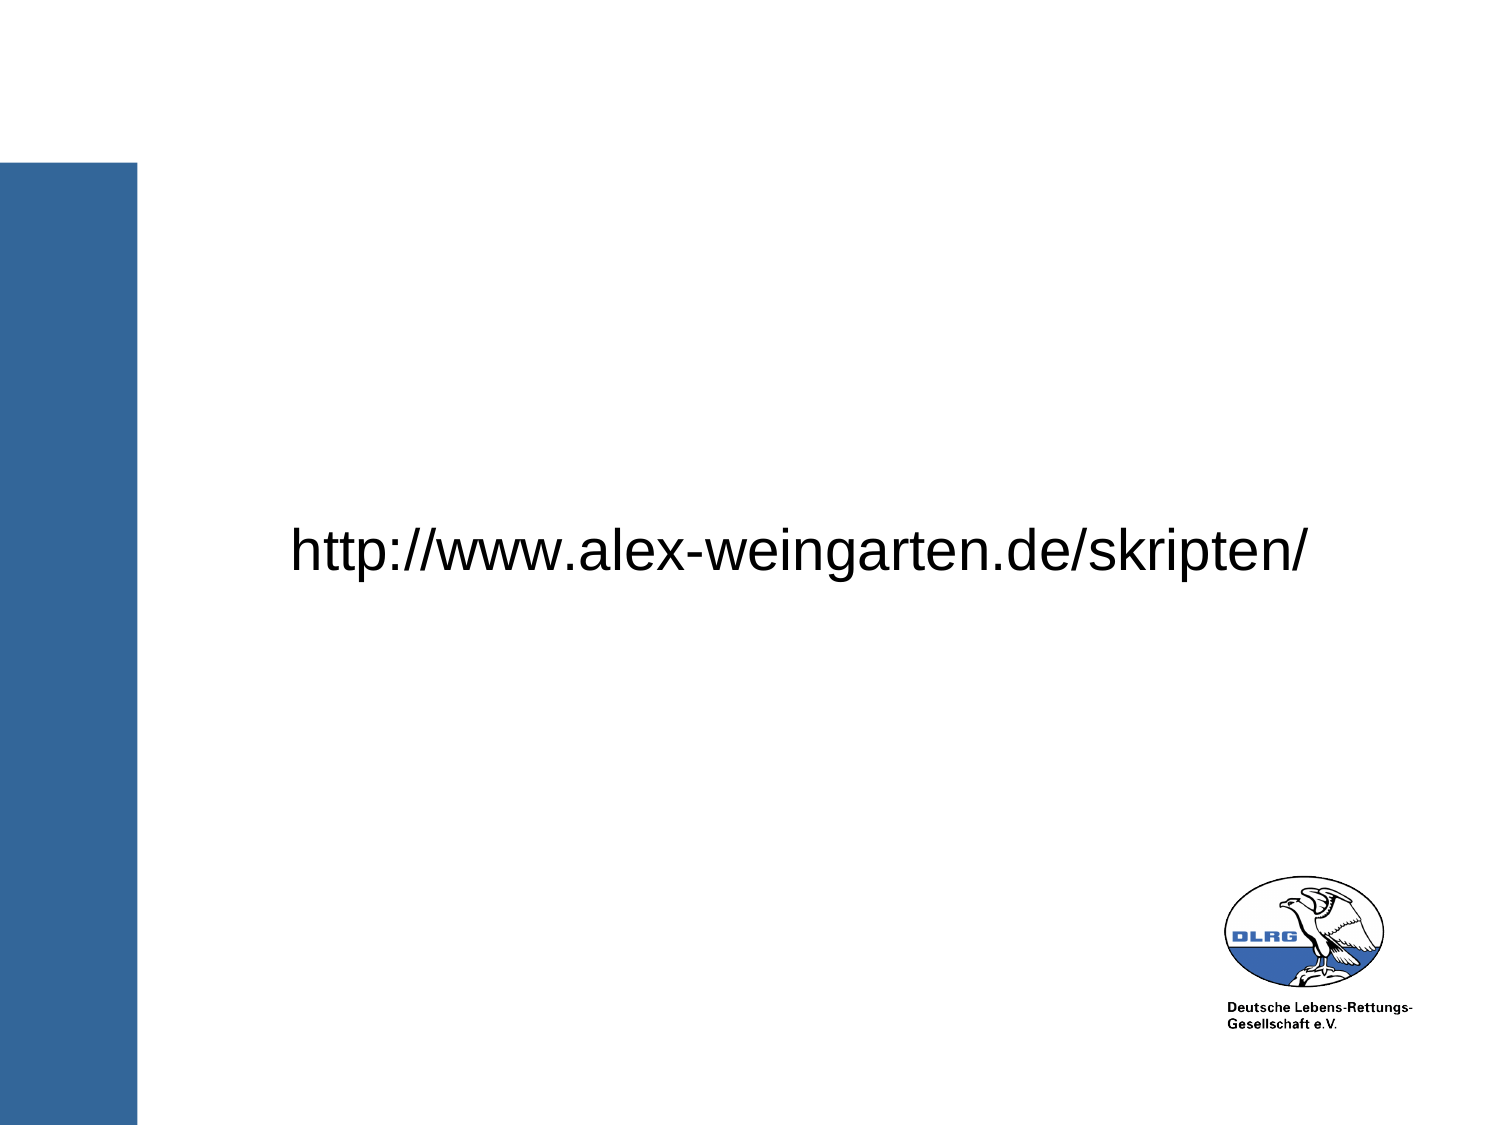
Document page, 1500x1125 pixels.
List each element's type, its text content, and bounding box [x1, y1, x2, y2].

picture [1224, 874, 1413, 1030]
text_box http://www.alex-weingarten.de/skripten/ [275, 524, 1359, 589]
